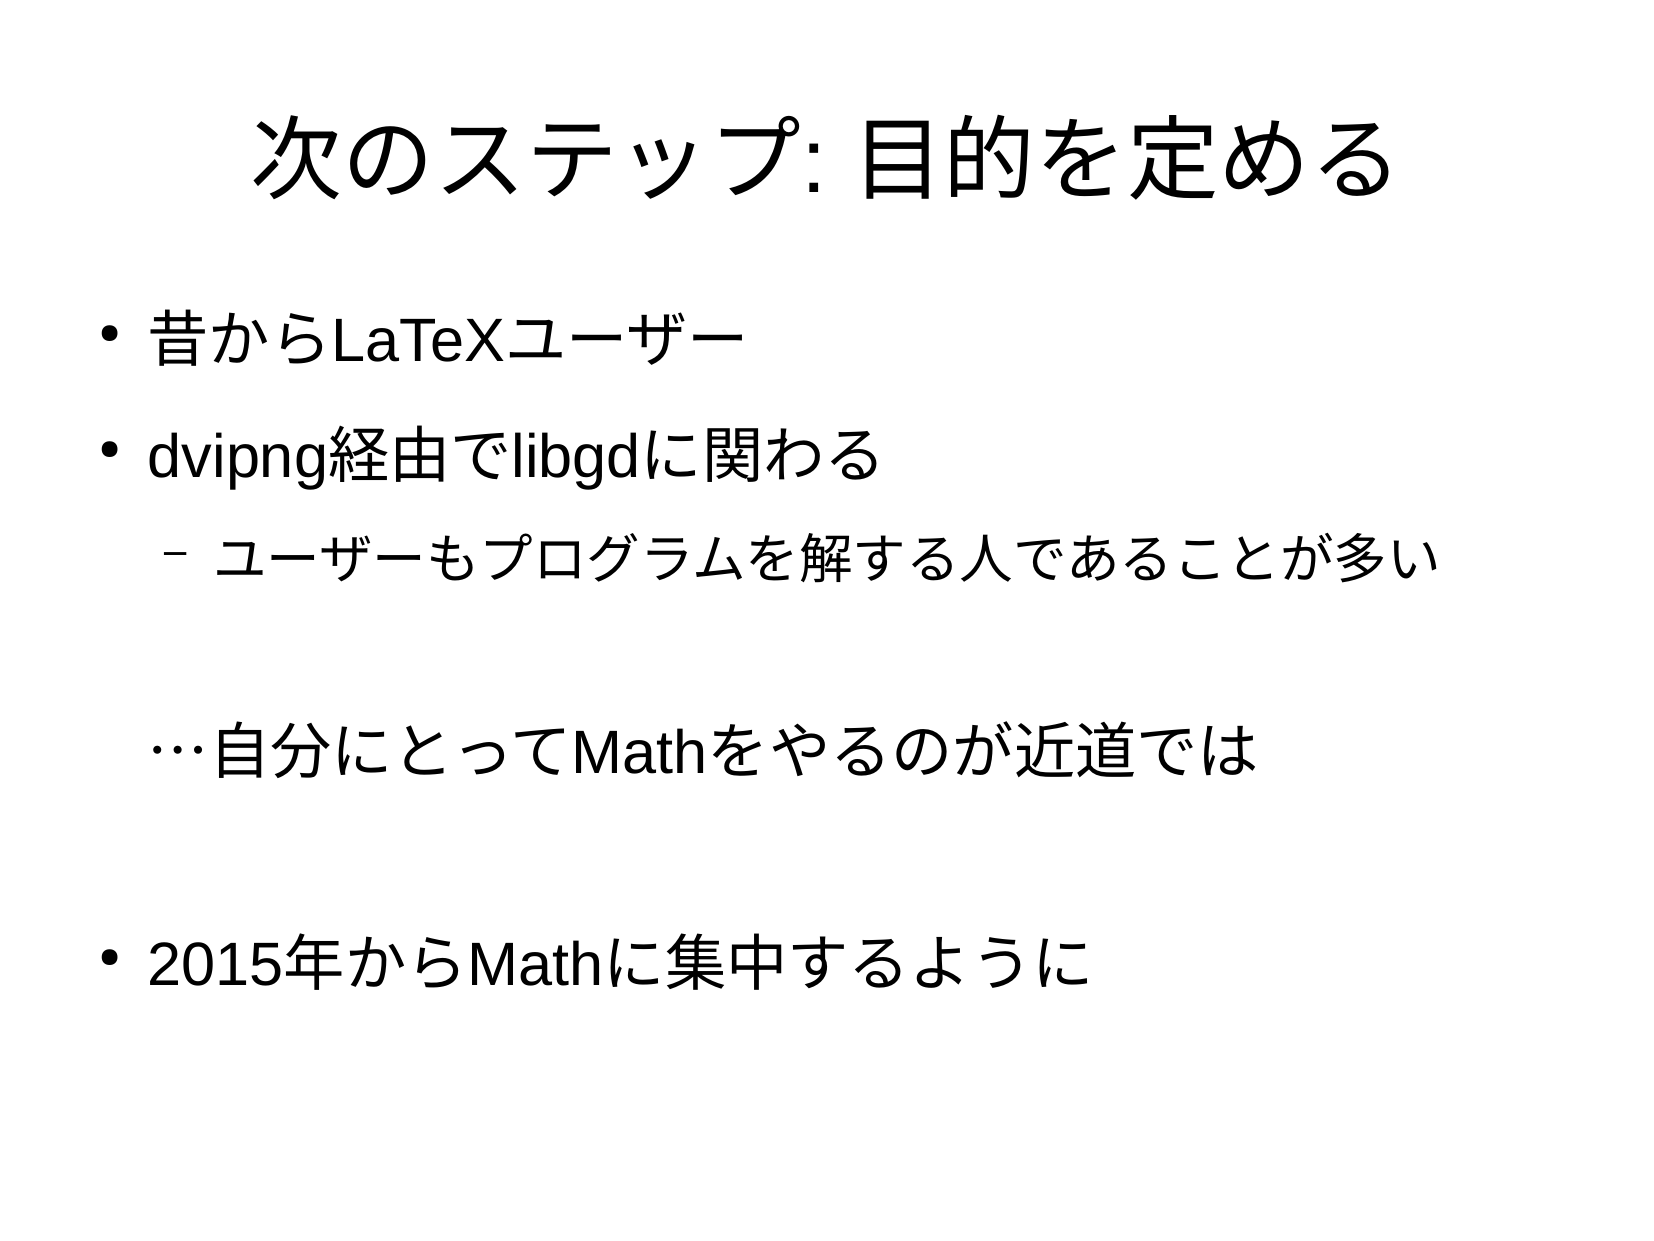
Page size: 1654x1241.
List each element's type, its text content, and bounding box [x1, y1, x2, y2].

list 昔からLaTeXユーザー dvipng経由でlibgdに関わる ユーザーもプログラムを解する人であることが多い …自分にとってMathをやるのが近道では 2015年からMathに集中するように [82, 290, 1571, 1010]
title 次のステップ: 目的を定める [82, 49, 1571, 257]
